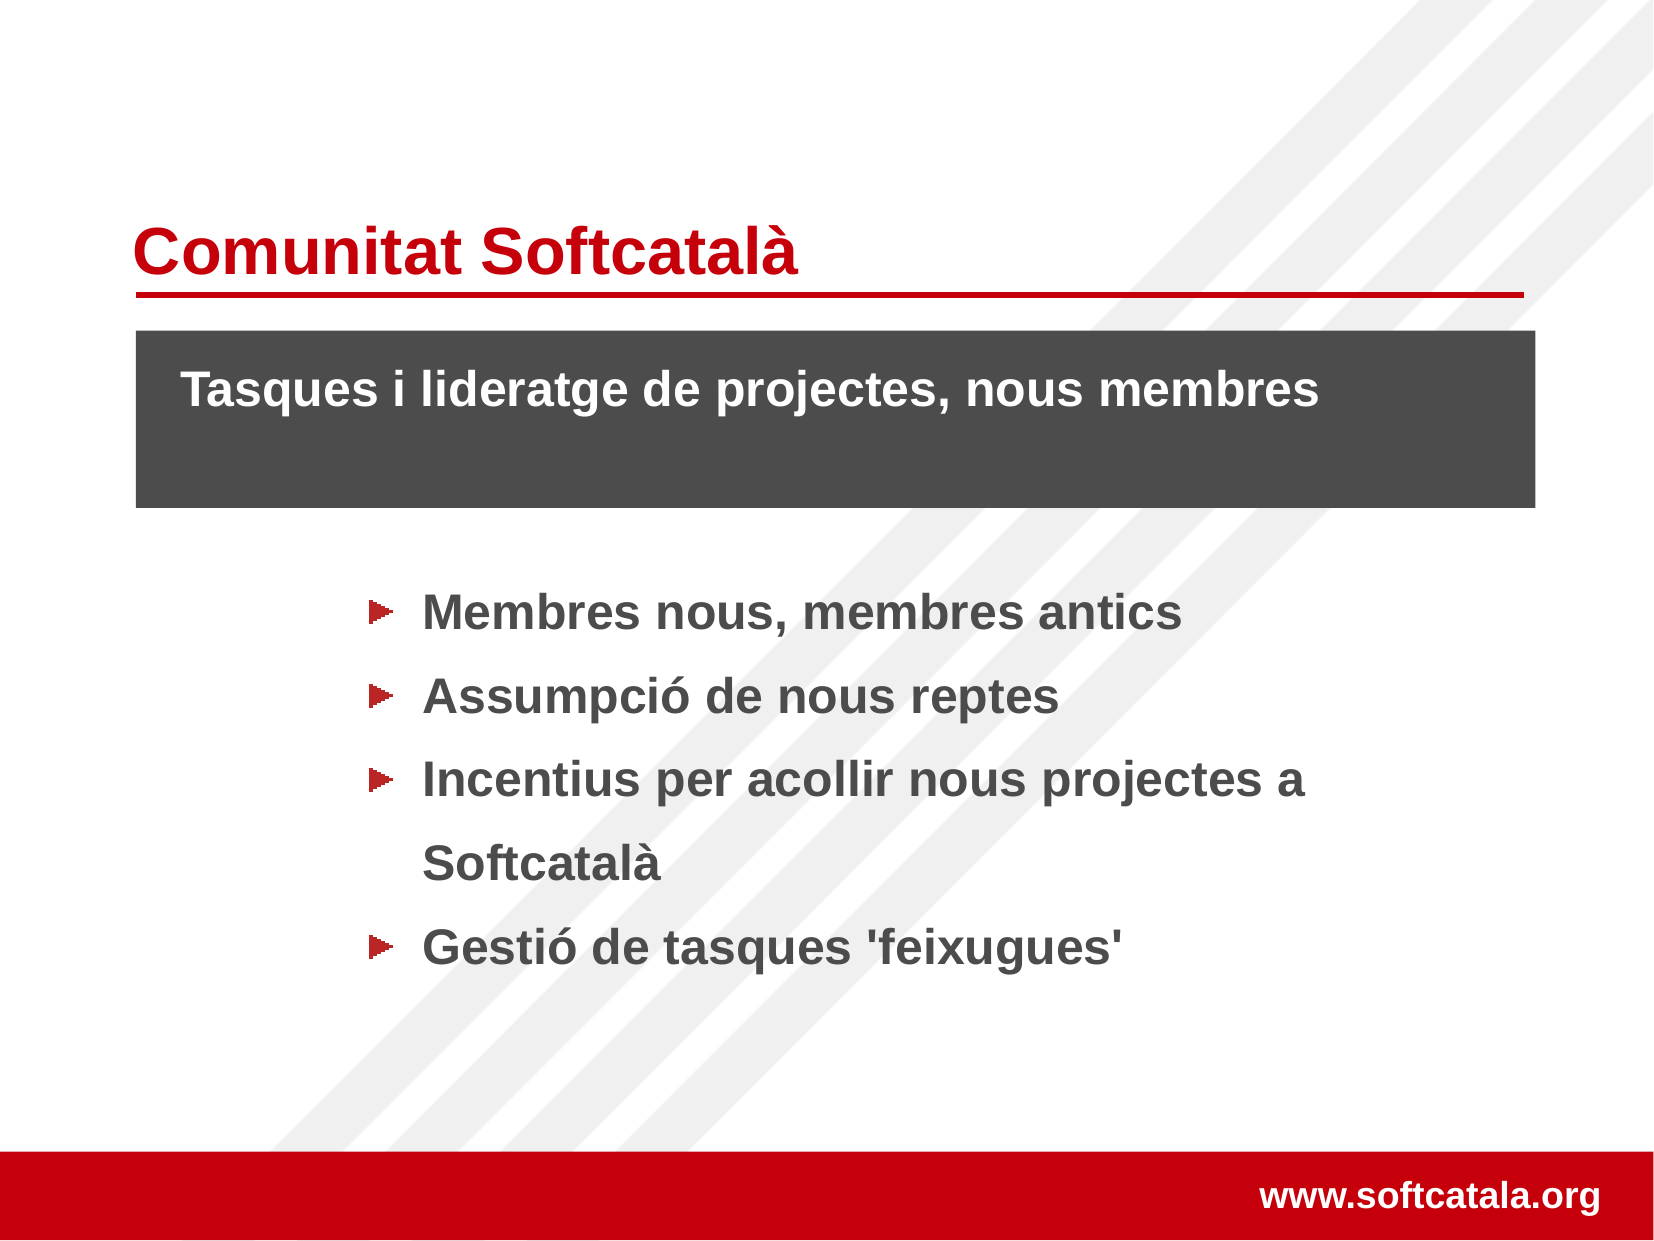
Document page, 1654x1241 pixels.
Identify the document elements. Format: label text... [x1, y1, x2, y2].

text_box Tasques i lideratge de projectes, nous membres [165, 354, 1506, 549]
text_box Membres nous, membres antics Assumpció de nous reptes Incentius per acollir nous projectes a Softcatalà Gestió de tasques 'feixugues' [118, 549, 1536, 955]
text_box Comunitat Softcatalà [118, 206, 1501, 297]
picture [0, 0, 1654, 1151]
text_box www.softcatala.org [0, 1151, 1654, 1241]
text_box [135, 330, 1536, 508]
